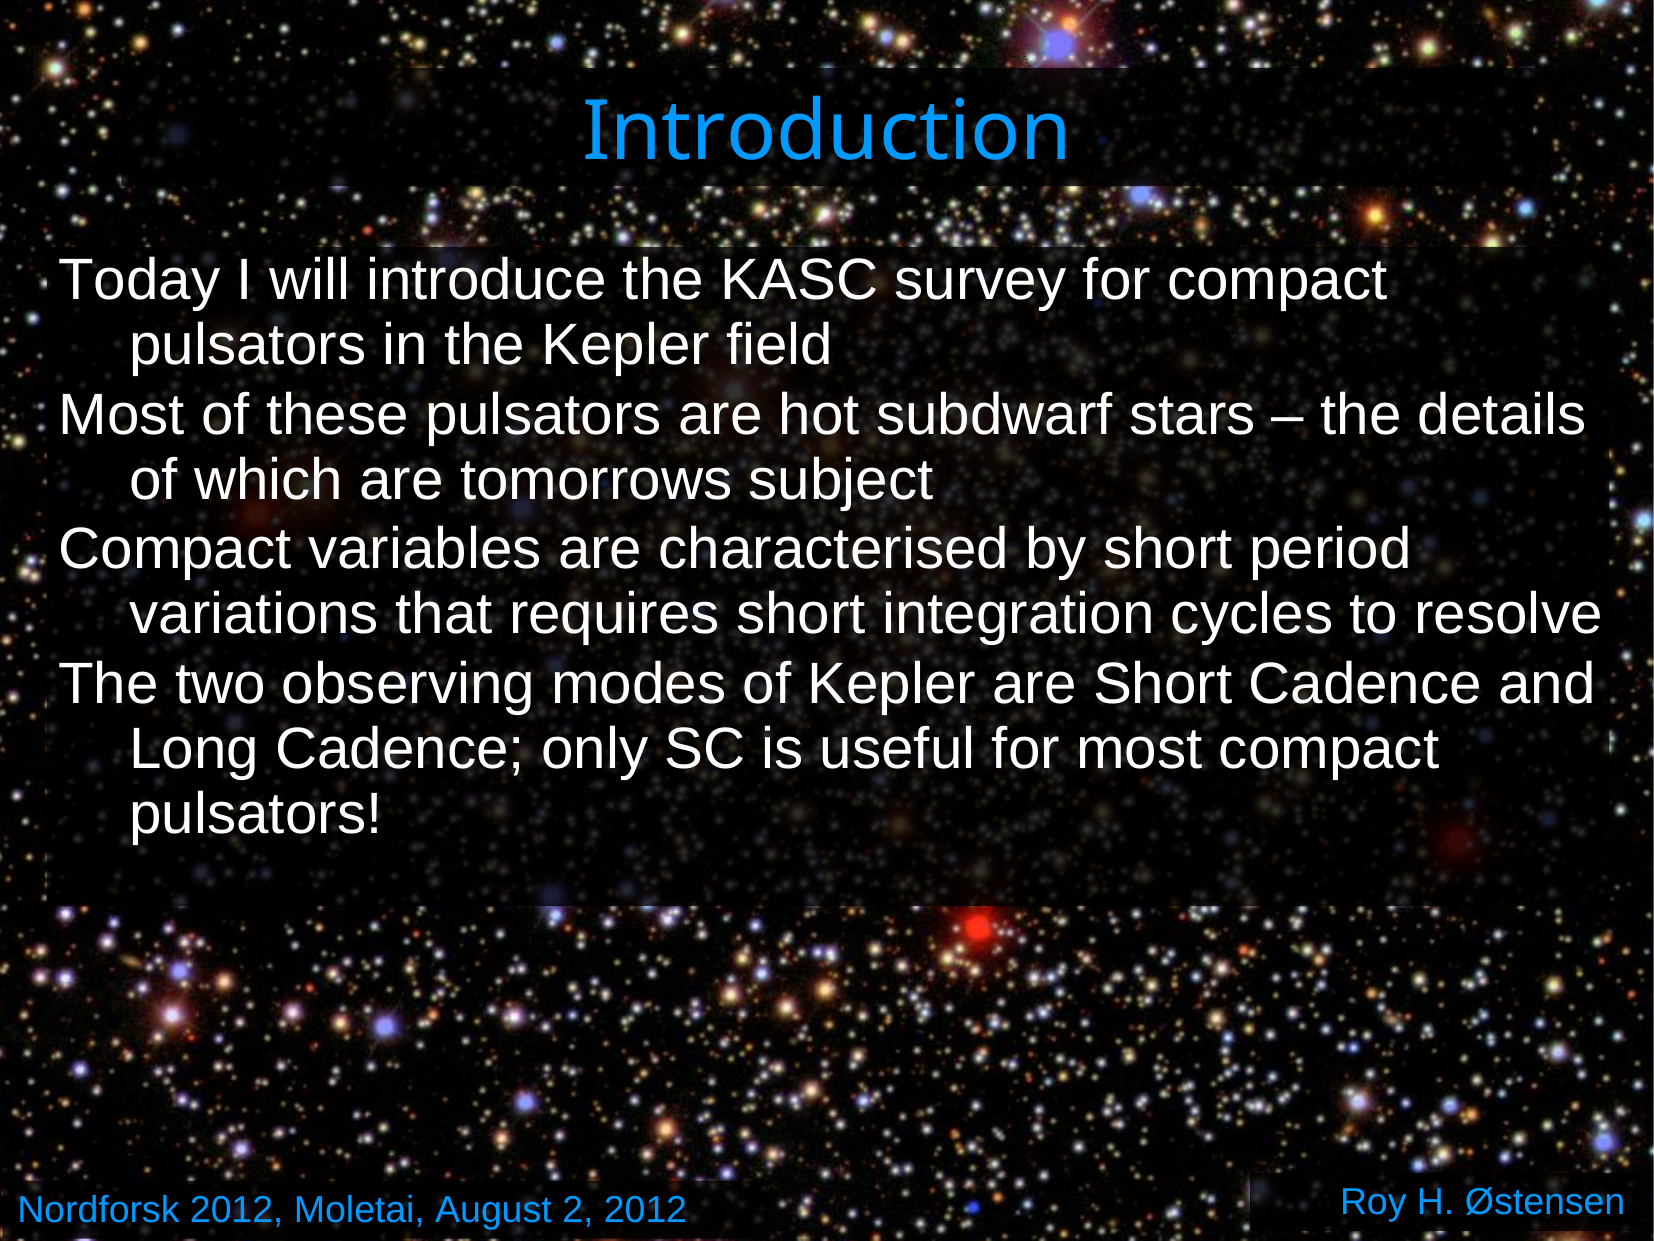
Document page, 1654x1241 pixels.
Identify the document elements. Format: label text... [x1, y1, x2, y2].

list Today I will introduce the KASC survey for compact pulsators in the Kepler field Most of these pulsators are hot subdwarf stars – the details of which are tomorrows subject Compact variables are characterised by short period variations that requires short integration cycles to resolve The two observing modes of Kepler are Short Cadence and Long Cadence; only SC is useful for most compact pulsators! [46, 246, 1610, 907]
picture [0, 0, 1654, 1241]
title Introduction [121, 67, 1534, 187]
